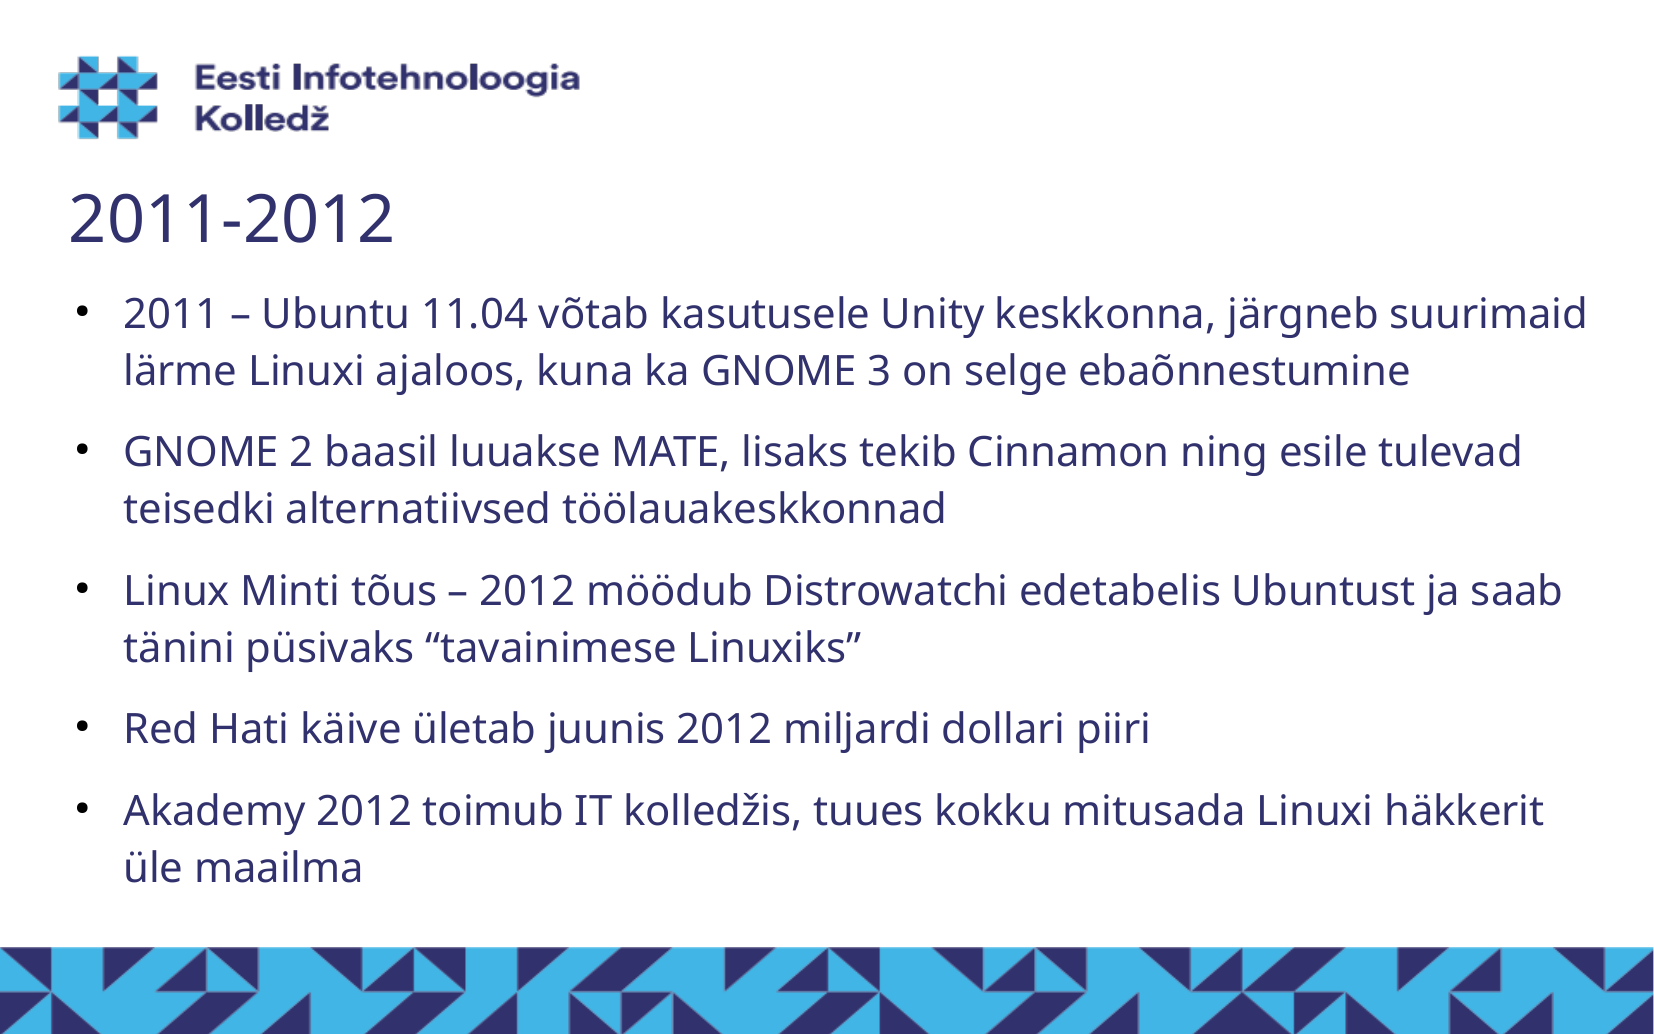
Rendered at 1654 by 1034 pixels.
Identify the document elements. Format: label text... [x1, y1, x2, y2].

title 2011-2012 [68, 147, 1536, 283]
list 2011 – Ubuntu 11.04 võtab kasutusele Unity keskkonna, järgneb suurimaid lärme Linuxi ajaloos, kuna ka GNOME 3 on selge ebaõnnestumine GNOME 2 baasil luuakse MATE, lisaks tekib Cinnamon ning esile tulevad teisedki alternatiivsed töölauakeskkonnad Linux Minti tõus – 2012 möödub Distrowatchi edetabelis Ubuntust ja saab tänini püsivaks “tavainimese Linuxiks” Red Hati käive ületab juunis 2012 miljardi dollari piiri Akademy 2012 toimub IT kolledžis, tuues kokku mitusada Linuxi häkkerit üle maailma [59, 283, 1595, 936]
